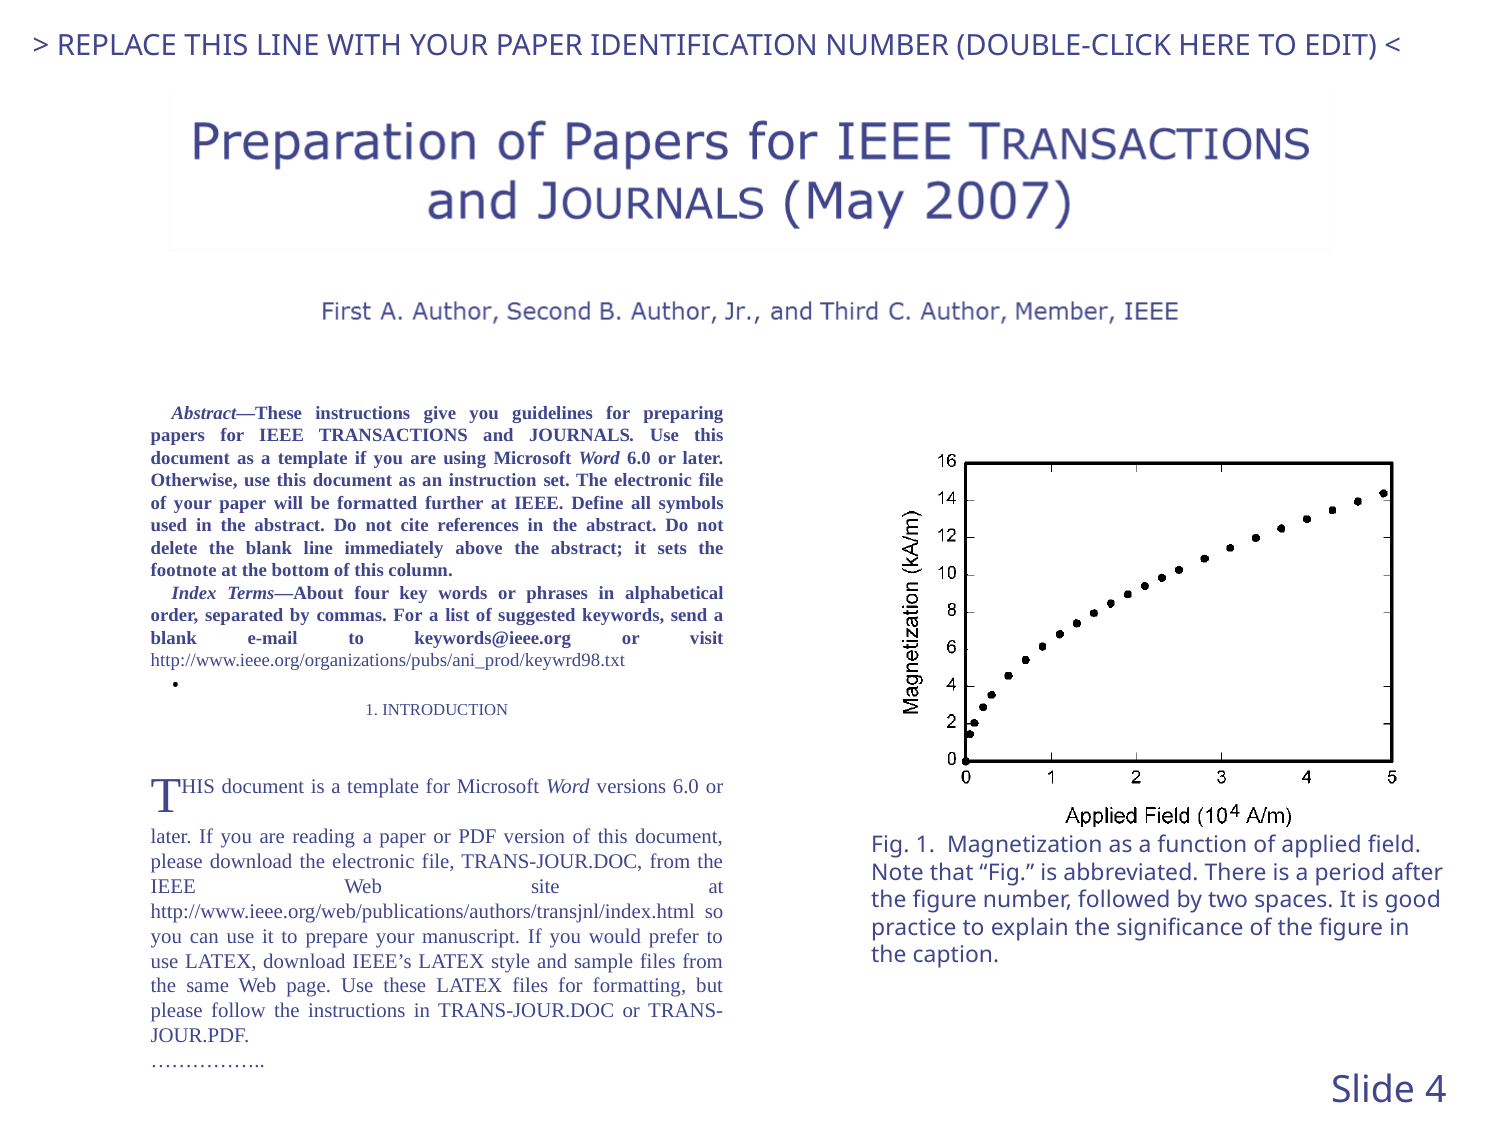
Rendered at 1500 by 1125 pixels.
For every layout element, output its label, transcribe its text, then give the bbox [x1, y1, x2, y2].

picture [891, 444, 1409, 822]
picture [266, 277, 1234, 346]
text_box Abstract—These instructions give you guidelines for preparing papers for IEEE TRANSACTIONS and JOURNALS. Use this document as a template if you are using Microsoft Word 6.0 or later. Otherwise, use this document as an instruction set. The electronic file of your paper will be formatted further at IEEE. Define all symbols used in the abstract. Do not cite references in the abstract. Do not delete the blank line immediately above the abstract; it sets the footnote at the bottom of this column. Index Terms—About four key words or phrases in alphabetical order, separated by commas. For a list of suggested keywords, send a blank e-mail to keywords@ieee.org or visit http://www.ieee.org/organizations/pubs/ani_prod/keywrd98.txt 1. INTRODUCTION THIS document is a template for Microsoft Word versions 6.0 or later. If you are reading a paper or PDF version of this document, please download the electronic file, TRANS-JOUR.DOC, from the IEEE Web site at http://www.ieee.org/web/publications/authors/transjnl/index.html so you can use it to prepare your manuscript. If you would prefer to use LATEX, download IEEE’s LATEX style and sample files from the same Web page. Use these LATEX files for formatting, but please follow the instructions in TRANS-JOUR.DOC or TRANS-JOUR.PDF. …………….. [136, 375, 738, 1080]
text_box > REPLACE THIS LINE WITH YOUR PAPER IDENTIFICATION NUMBER (DOUBLE-CLICK HERE TO EDIT) < [18, 19, 1482, 69]
picture [159, 90, 1336, 260]
text_box Fig. 1. Magnetization as a function of applied field. Note that “Fig.” is abbreviated. There is a period after the figure number, followed by two spaces. It is good practice to explain the significance of the figure in the caption. [856, 822, 1466, 975]
